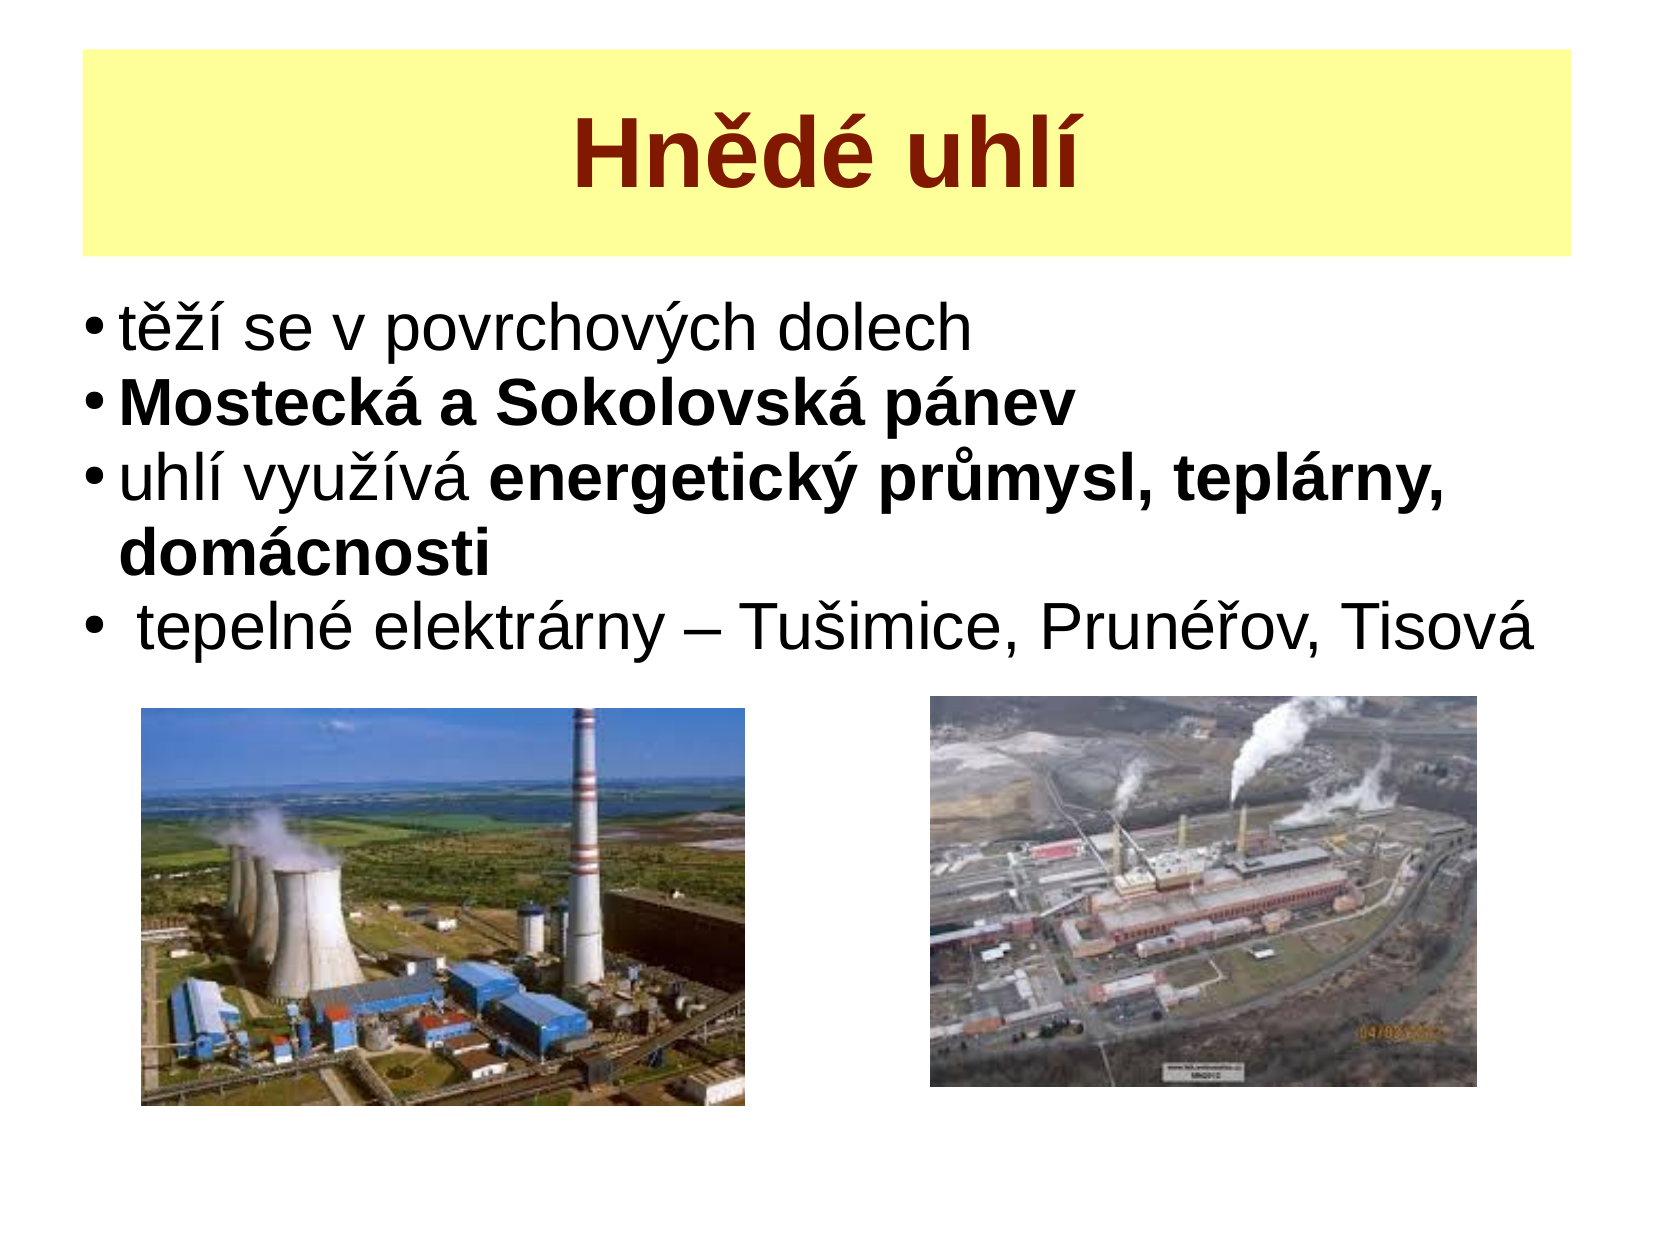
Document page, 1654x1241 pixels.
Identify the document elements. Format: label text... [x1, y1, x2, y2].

title Hnědé uhlí [82, 49, 1571, 257]
picture [930, 696, 1477, 1087]
picture [141, 708, 745, 1106]
subtitle těží se v povrchových dolech Mostecká a Sokolovská pánev uhlí využívá energetický průmysl, teplárny, domácnosti tepelné elektrárny – Tušimice, Prunéřov, Tisová [82, 290, 1571, 1109]
